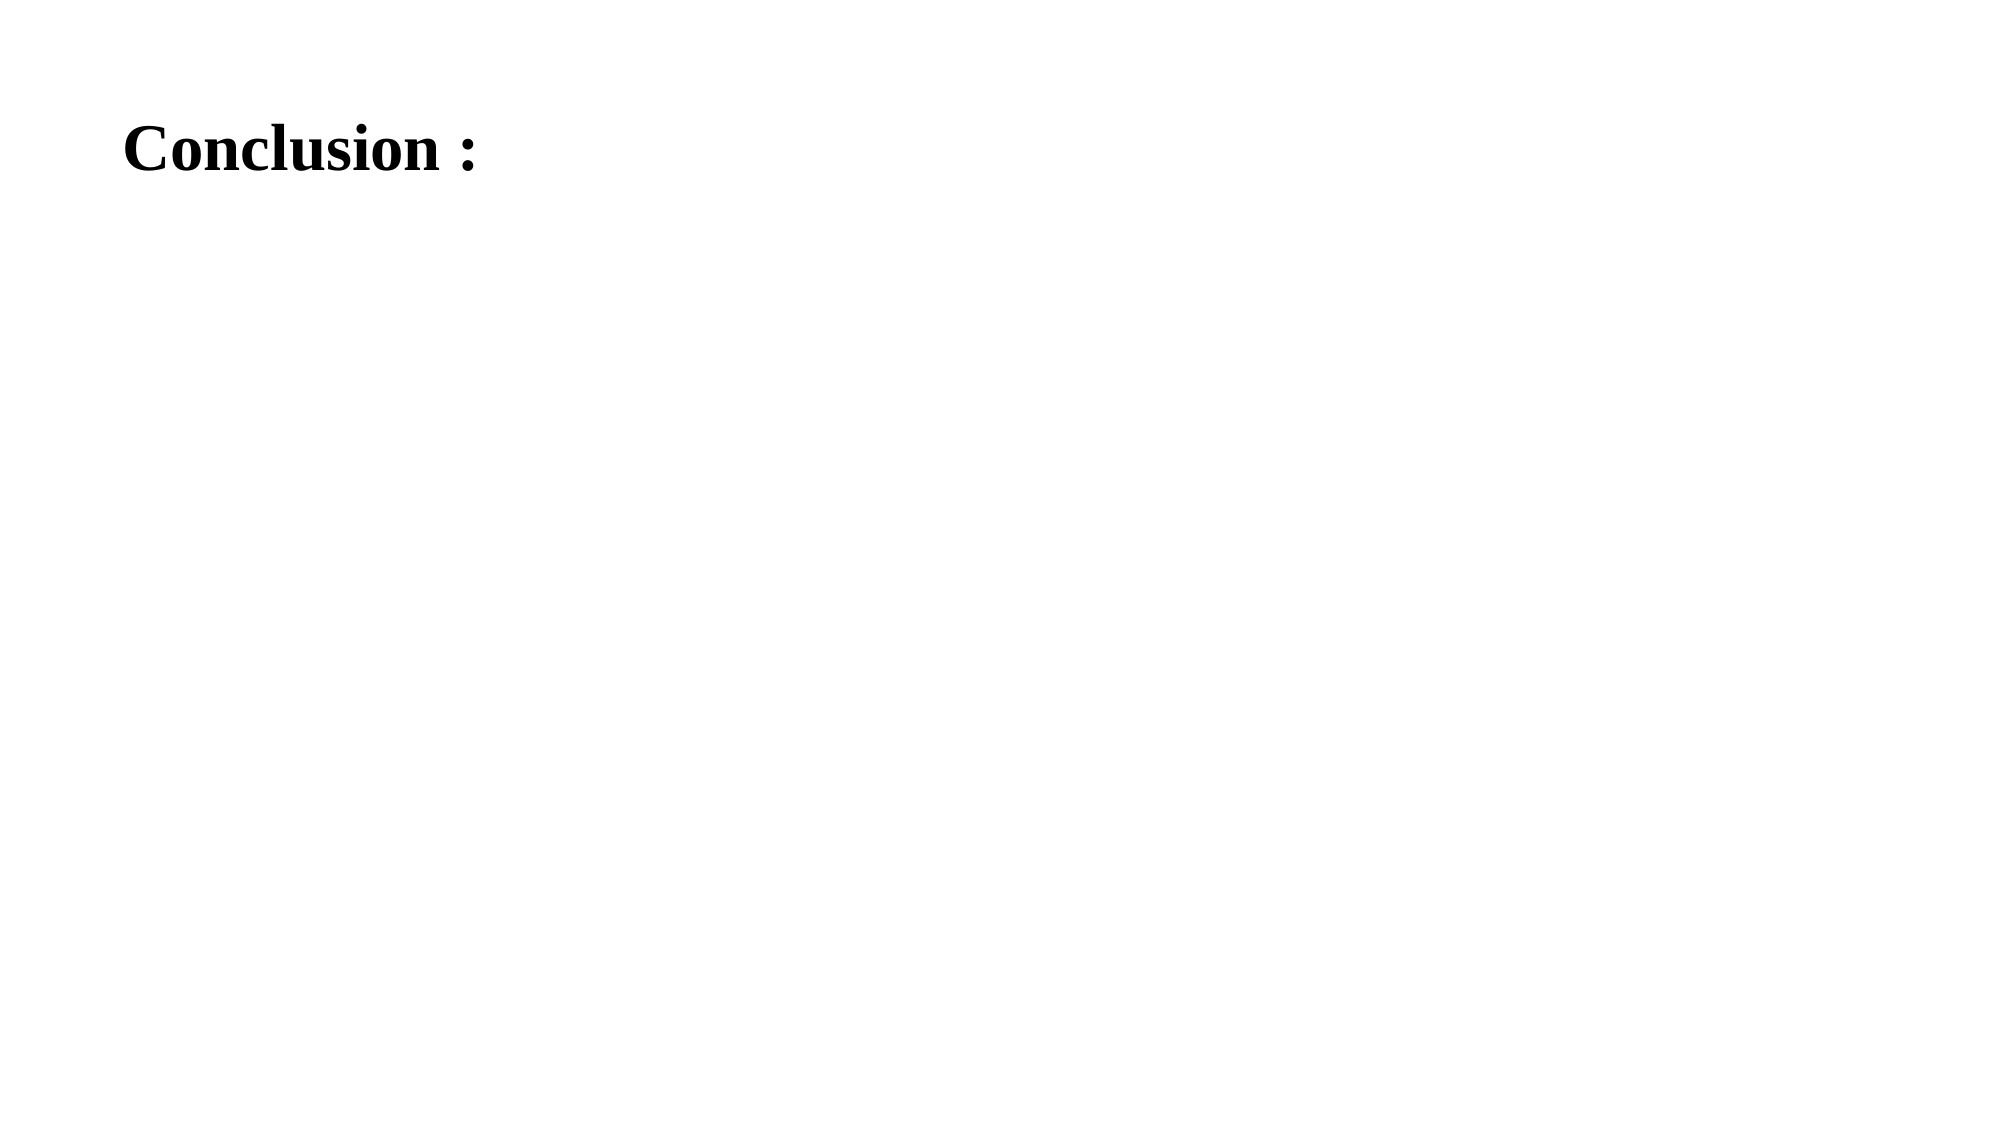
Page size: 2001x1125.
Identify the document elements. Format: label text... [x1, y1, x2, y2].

subtitle Conclusion : [107, 105, 1914, 1060]
